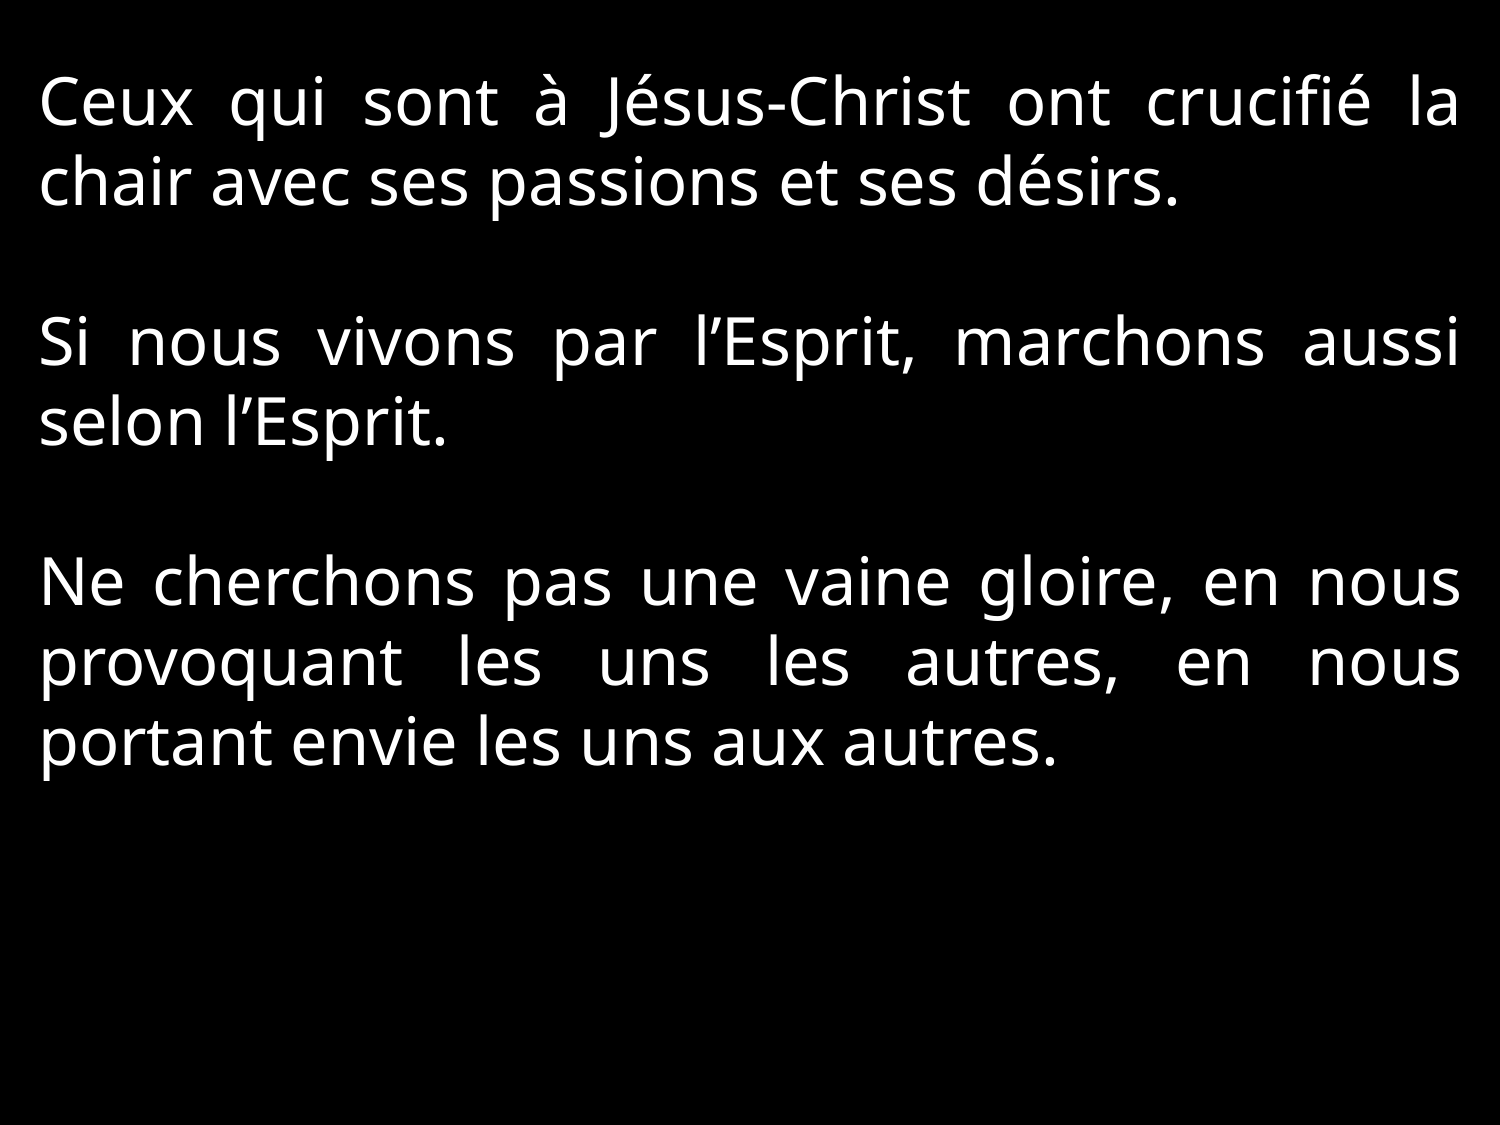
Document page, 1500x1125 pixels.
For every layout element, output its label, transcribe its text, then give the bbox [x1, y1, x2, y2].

text_box Ceux qui sont à Jésus-Christ ont crucifié la chair avec ses passions et ses désirs. Si nous vivons par l’Esprit, marchons aussi selon l’Esprit. Ne cherchons pas une vaine gloire, en nous provoquant les uns les autres, en nous portant envie les uns aux autres. [23, 51, 1479, 787]
